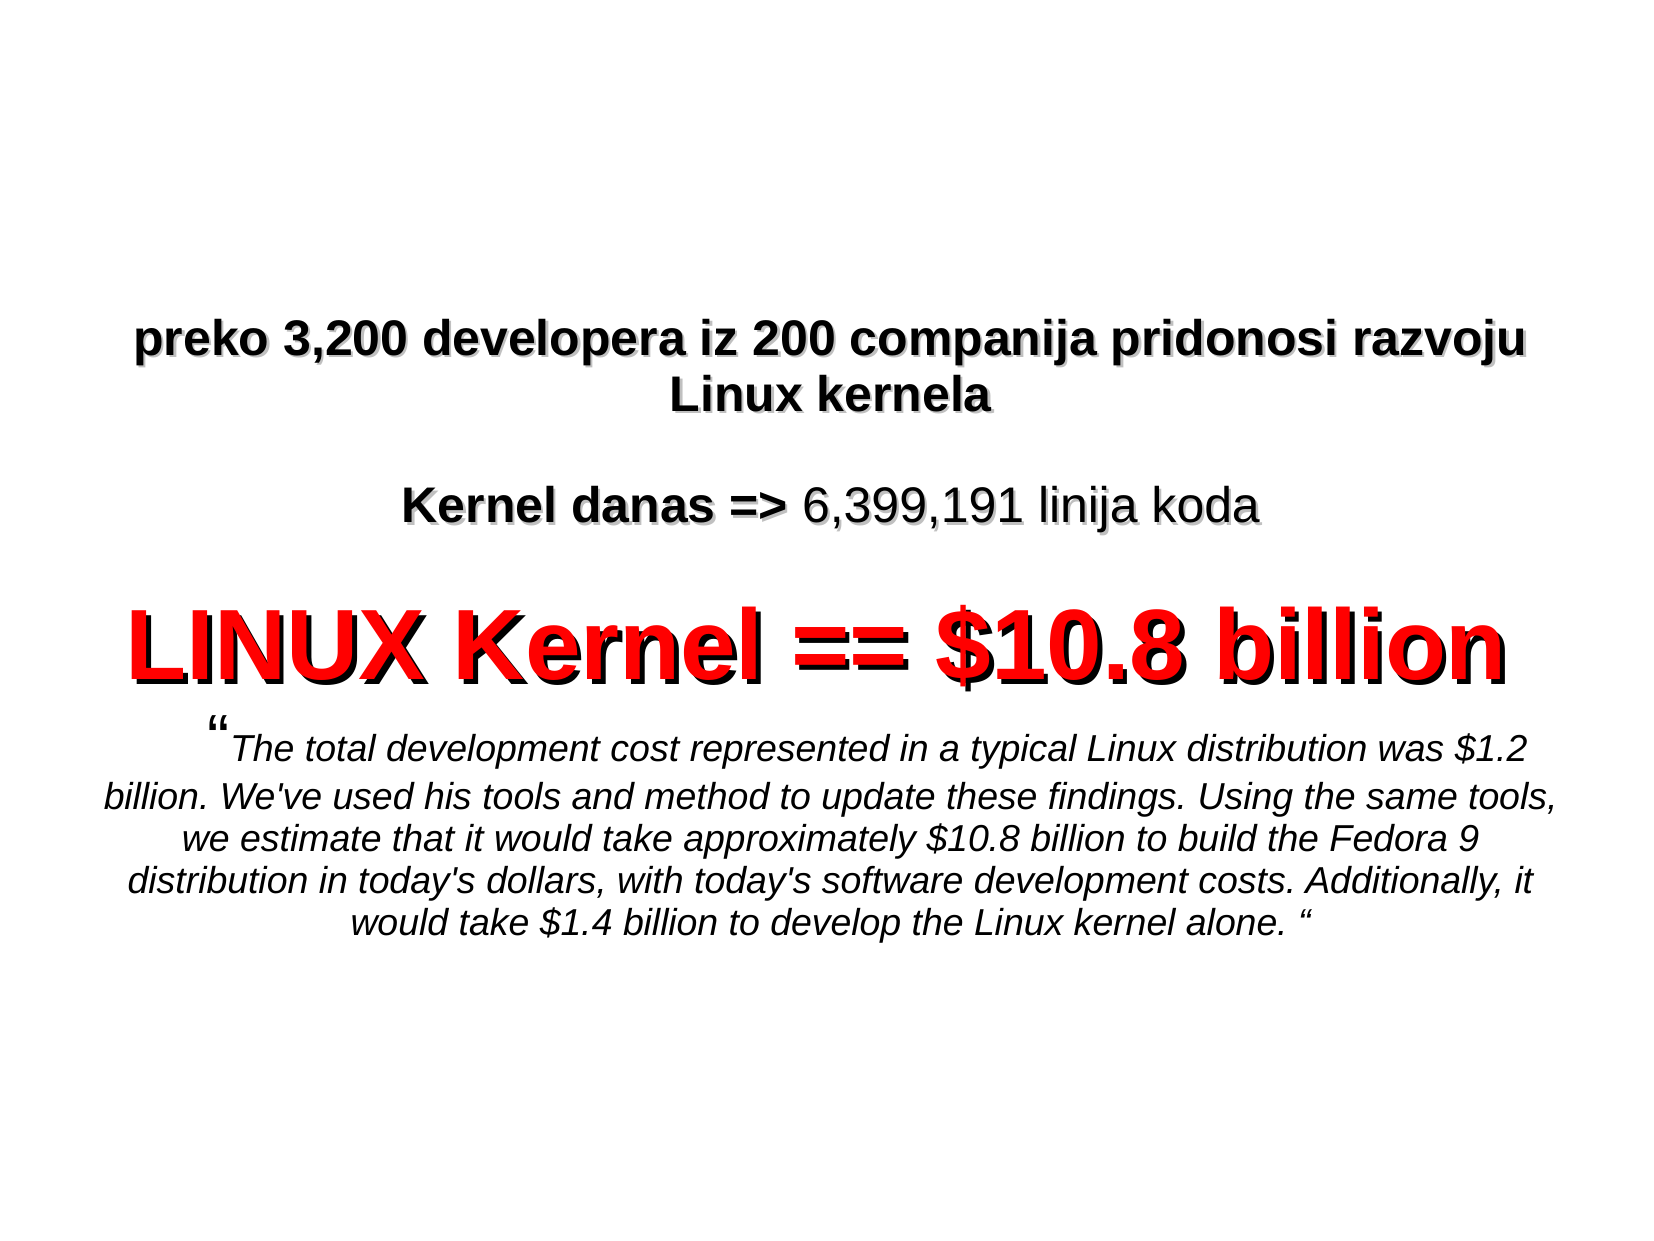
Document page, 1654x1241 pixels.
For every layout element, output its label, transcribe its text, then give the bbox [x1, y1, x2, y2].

subtitle preko 3,200 developera iz 200 companija pridonosi razvoju Linux kernela Kernel danas => 6,399,191 linija koda LINUX Kernel == $10.8 billion “The total development cost represented in a typical Linux distribution was $1.2 billion. We've used his tools and method to update these ﬁndings. Using the same tools, we estimate that it would take approximately $10.8 billion to build the Fedora 9 distribution in today's dollars, with today's software development costs. Additionally, it would take $1.4 billion to develop the Linux kernel alone. “ [86, 225, 1576, 1029]
